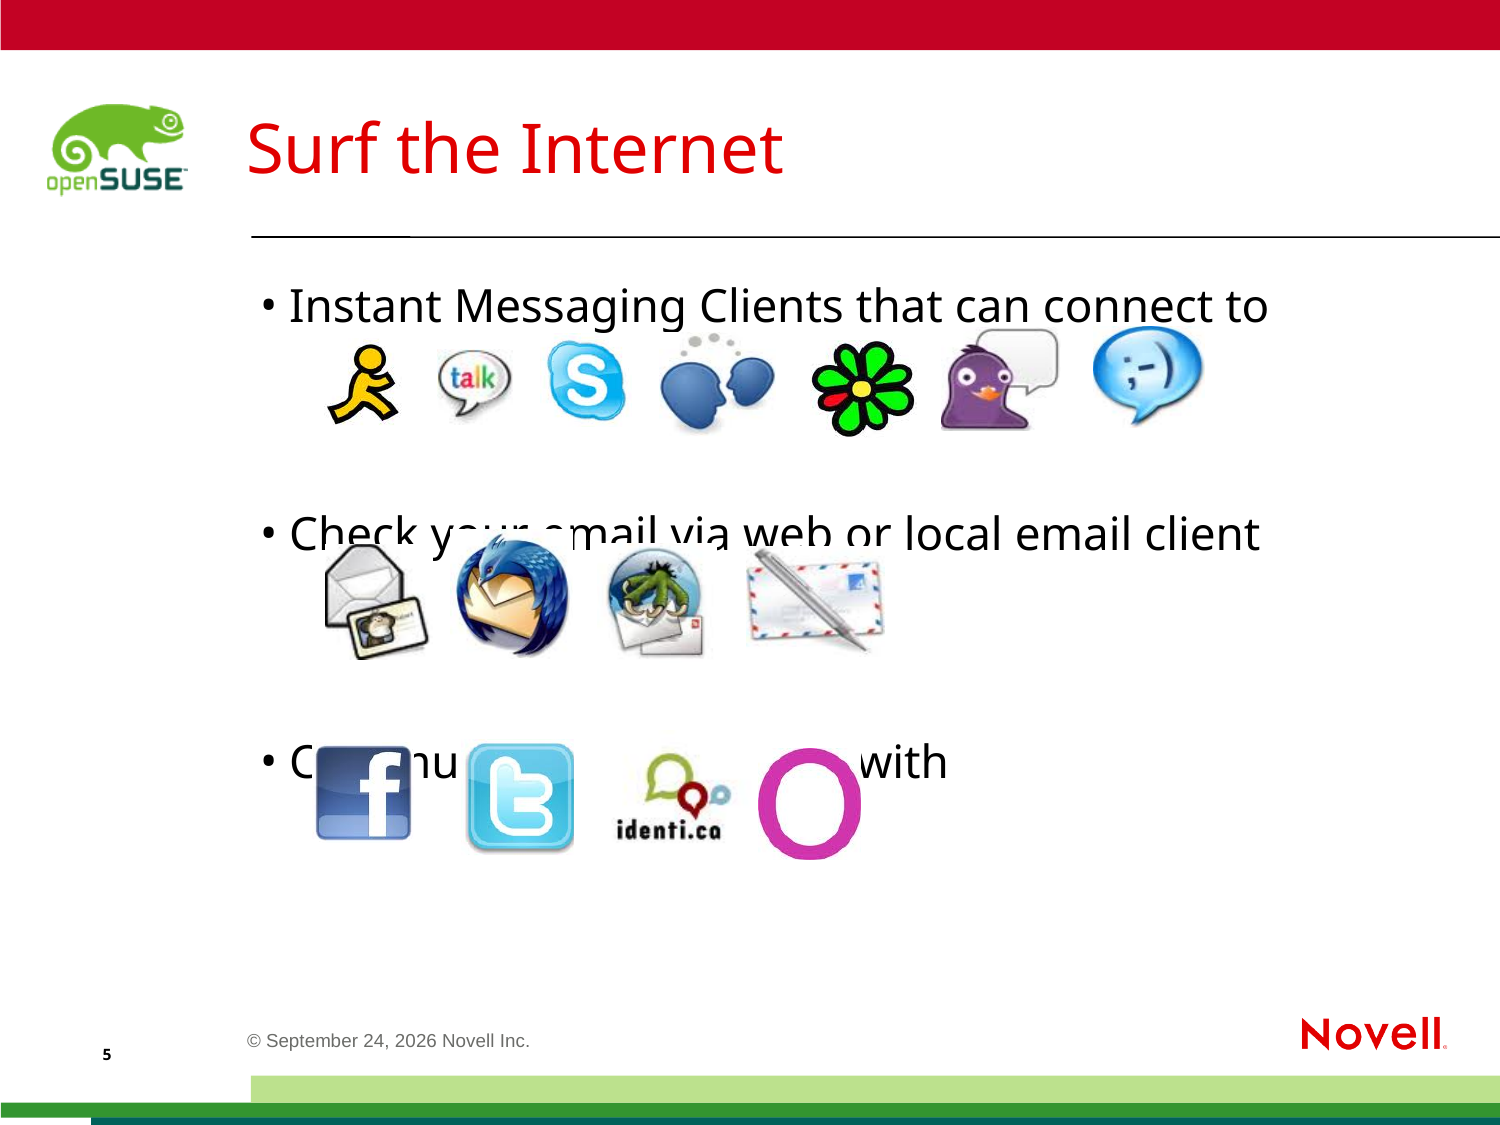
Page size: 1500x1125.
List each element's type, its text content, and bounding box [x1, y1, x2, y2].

picture [316, 338, 414, 429]
picture [746, 546, 885, 657]
picture [450, 529, 573, 659]
picture [540, 333, 632, 427]
picture [810, 340, 917, 438]
picture [437, 349, 513, 425]
title Surf the Internet [246, 60, 1409, 239]
picture [659, 332, 776, 438]
picture [47, 104, 188, 197]
picture [597, 543, 717, 663]
list Instant Messaging Clients that can connect to Check your email via web or local email client Communicate in real time with [245, 267, 1458, 1026]
picture [1093, 326, 1205, 428]
picture [461, 730, 861, 874]
picture [325, 544, 433, 660]
picture [941, 327, 1061, 432]
picture [1295, 1026, 1453, 1056]
picture [312, 742, 414, 843]
